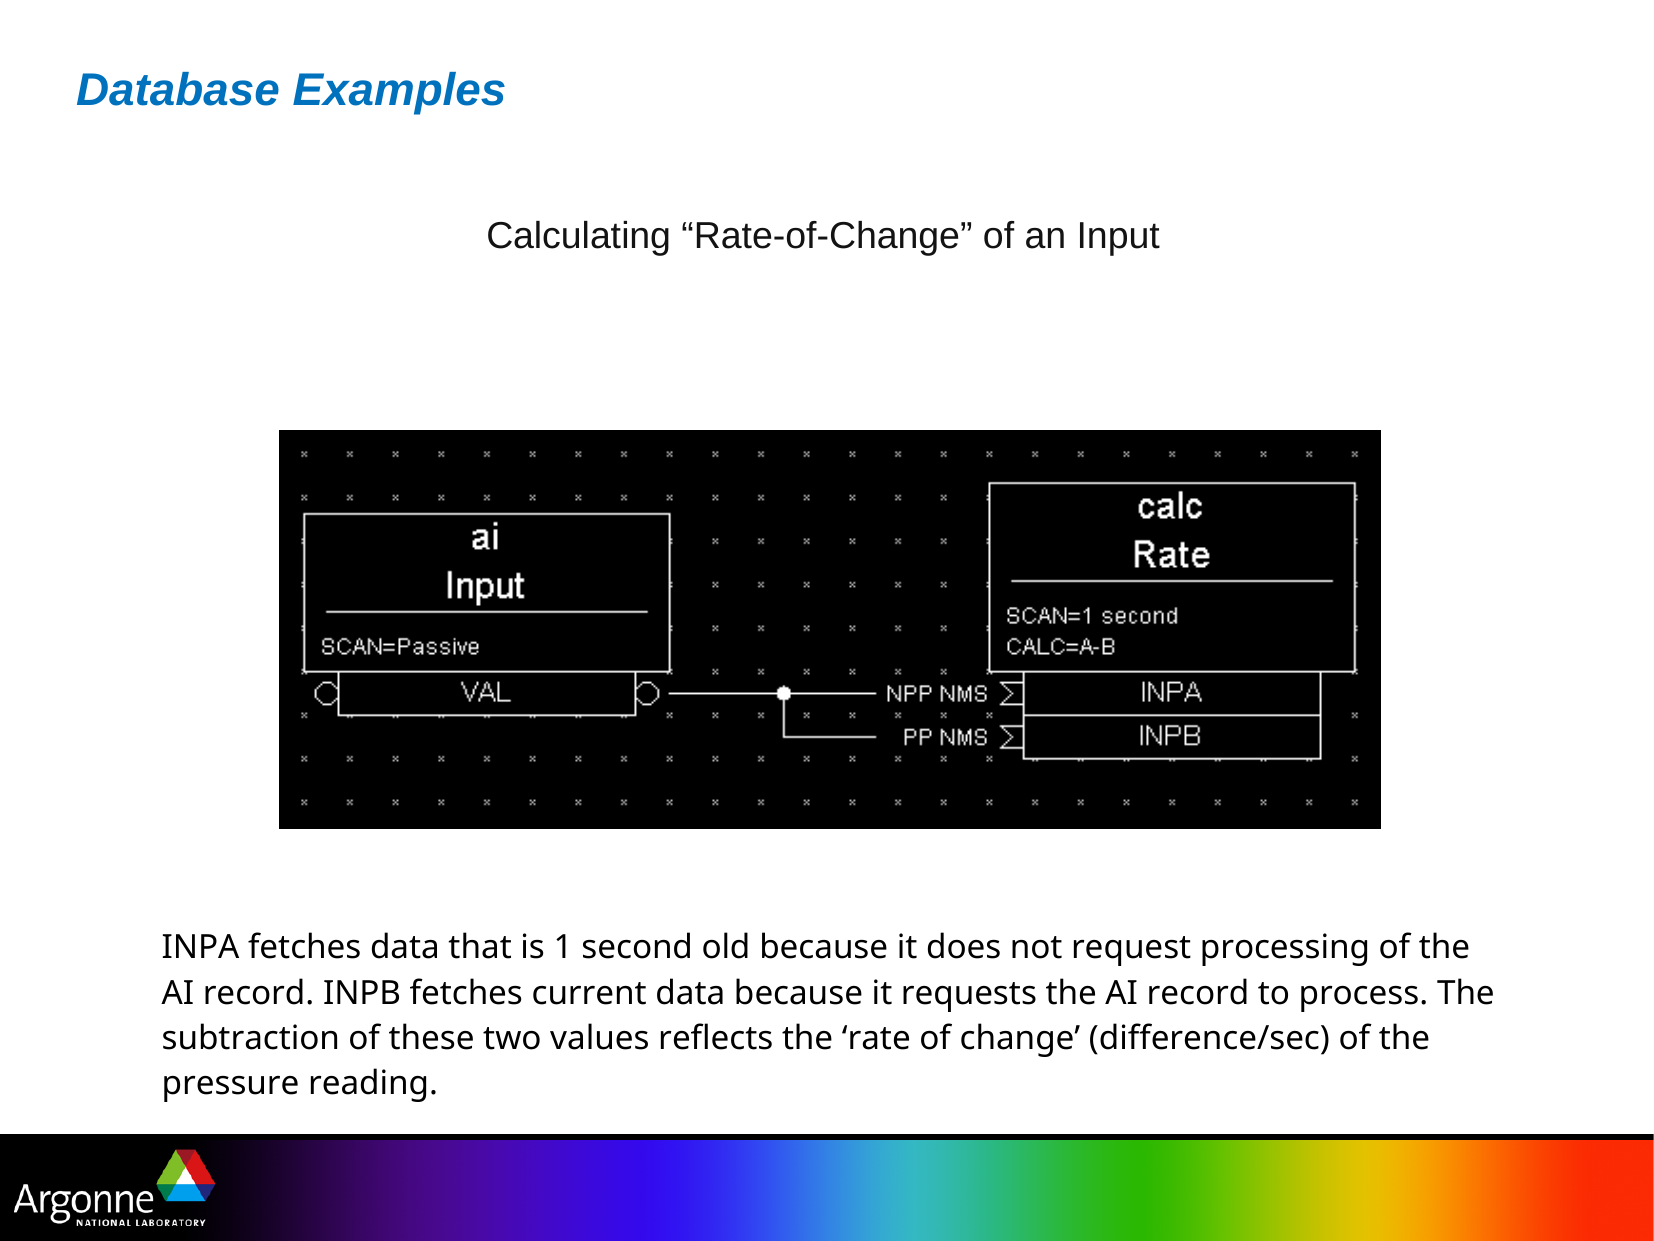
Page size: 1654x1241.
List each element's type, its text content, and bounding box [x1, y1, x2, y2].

text_box INPA fetches data that is 1 second old because it does not request processing of the AI record. INPB fetches current data because it requests the AI record to process. The subtraction of these two values reflects the ‘rate of change’ (difference/sec) of the pressure reading. [146, 915, 1525, 1113]
title Database Examples [61, 45, 1500, 123]
text_box Calculating “Rate-of-Change” of an Input [82, 206, 1564, 265]
picture [0, 1134, 1654, 1241]
picture [279, 430, 1381, 829]
